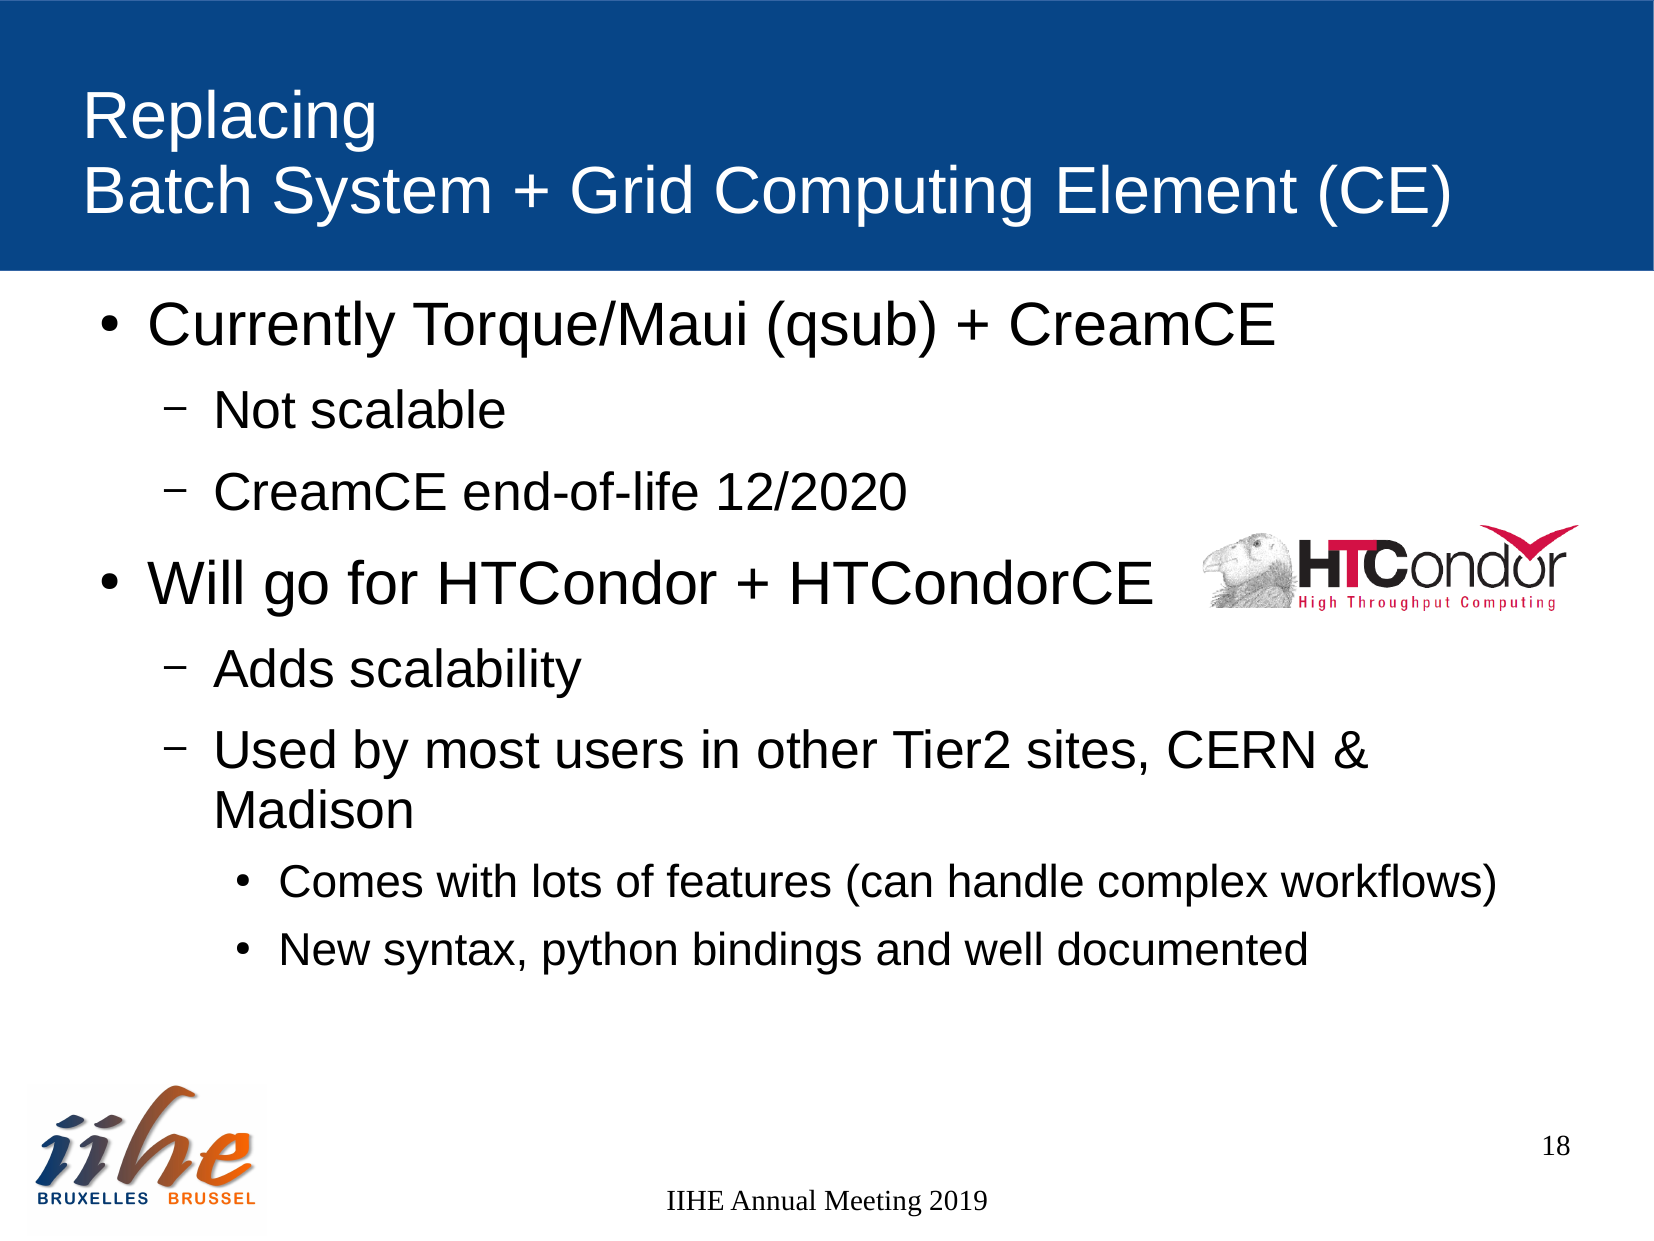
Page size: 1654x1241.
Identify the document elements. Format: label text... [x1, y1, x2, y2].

picture [1197, 522, 1584, 615]
list Currently Torque/Maui (qsub) + CreamCE Not scalable CreamCE end-of-life 12/2020 Will go for HTCondor + HTCondorCE Adds scalability Used by most users in other Tier2 sites, CERN & Madison Comes with lots of features (can handle complex workflows) New syntax, python bindings and well documented [82, 290, 1529, 978]
title Replacing Batch System + Grid Computing Element (CE) [82, 49, 1571, 257]
picture [27, 1084, 267, 1236]
